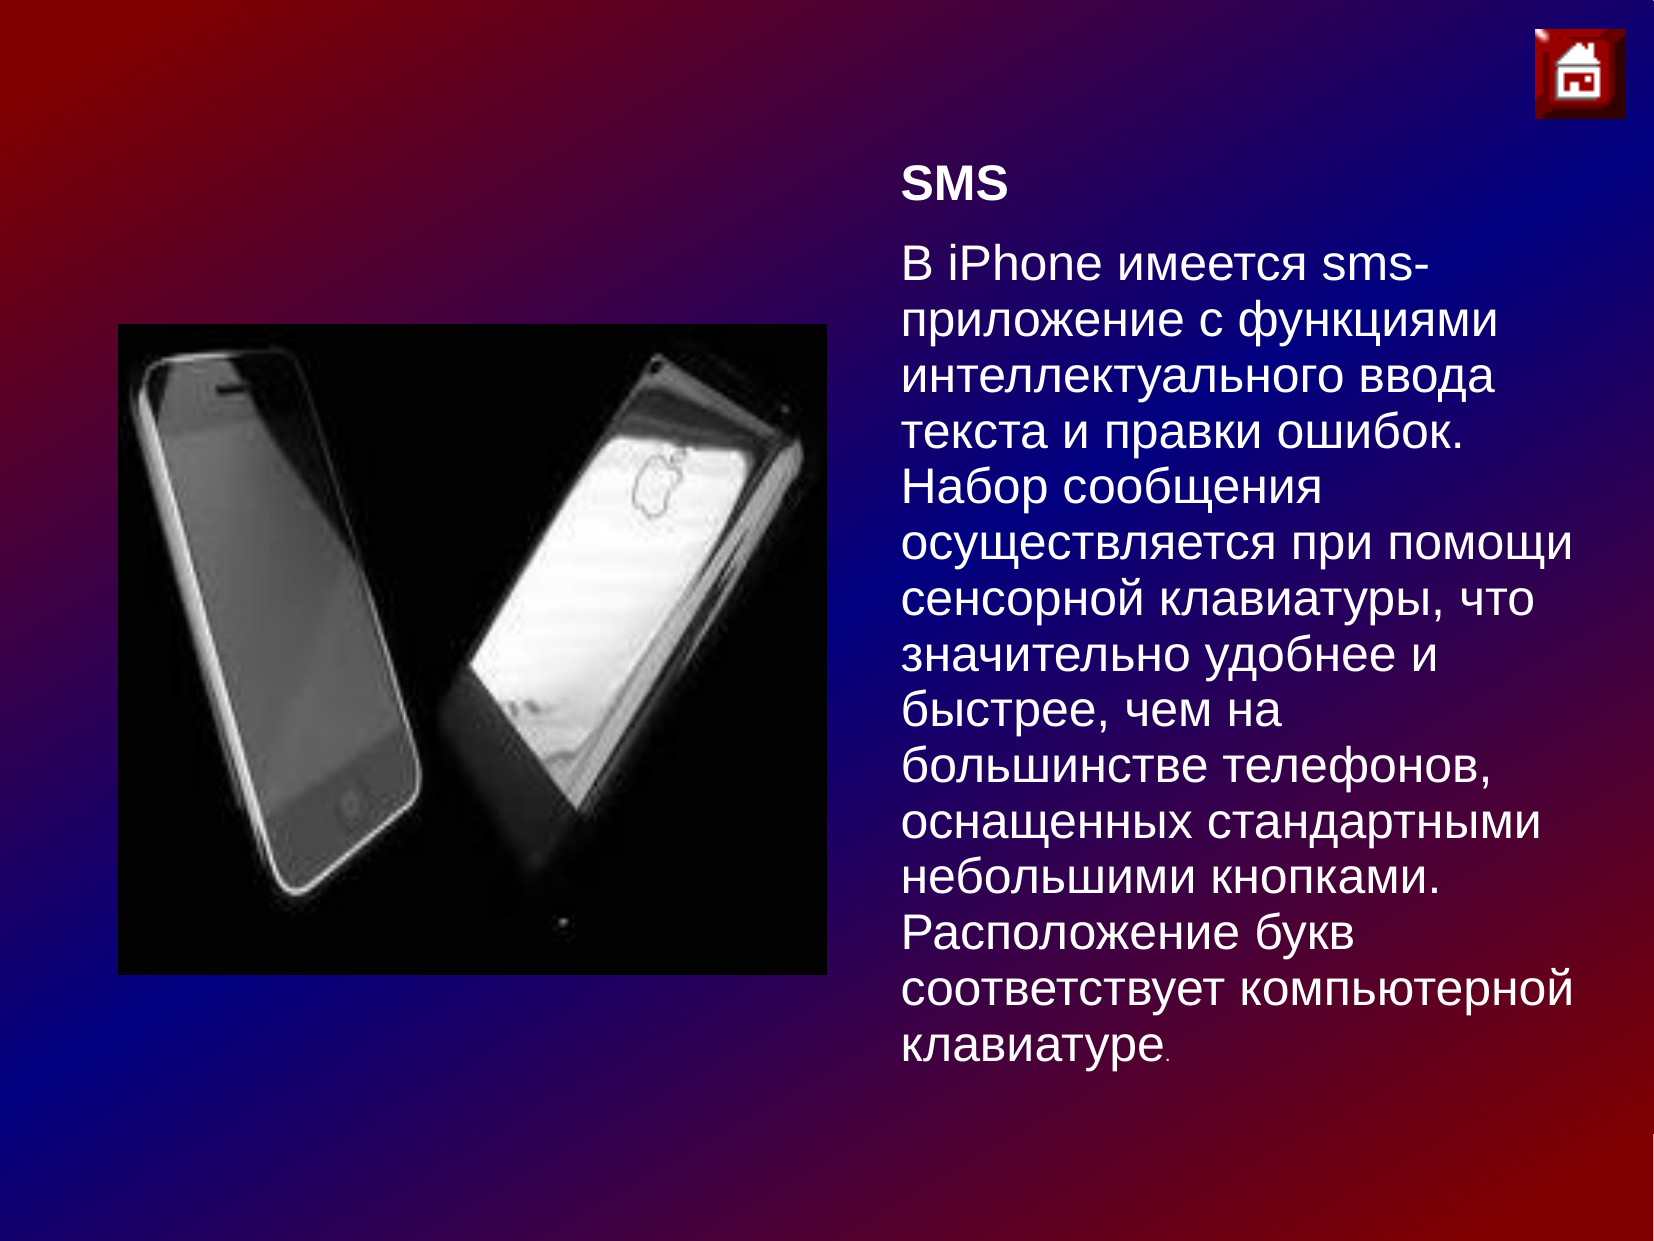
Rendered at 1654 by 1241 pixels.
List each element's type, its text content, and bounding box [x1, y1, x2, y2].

picture [1535, 29, 1625, 119]
text_box SMS В iPhone имеется sms-приложение с функциями интеллектуального ввода текста и правки ошибок. Набор сообщения осуществляется при помощи сенсорной клавиатуры, что значительно удобнее и быстрее, чем на большинстве телефонов, оснащенных стандартными небольшими кнопками. Расположение букв соответствует компьютерной клавиатуре. [885, 147, 1595, 1241]
picture [118, 324, 827, 975]
